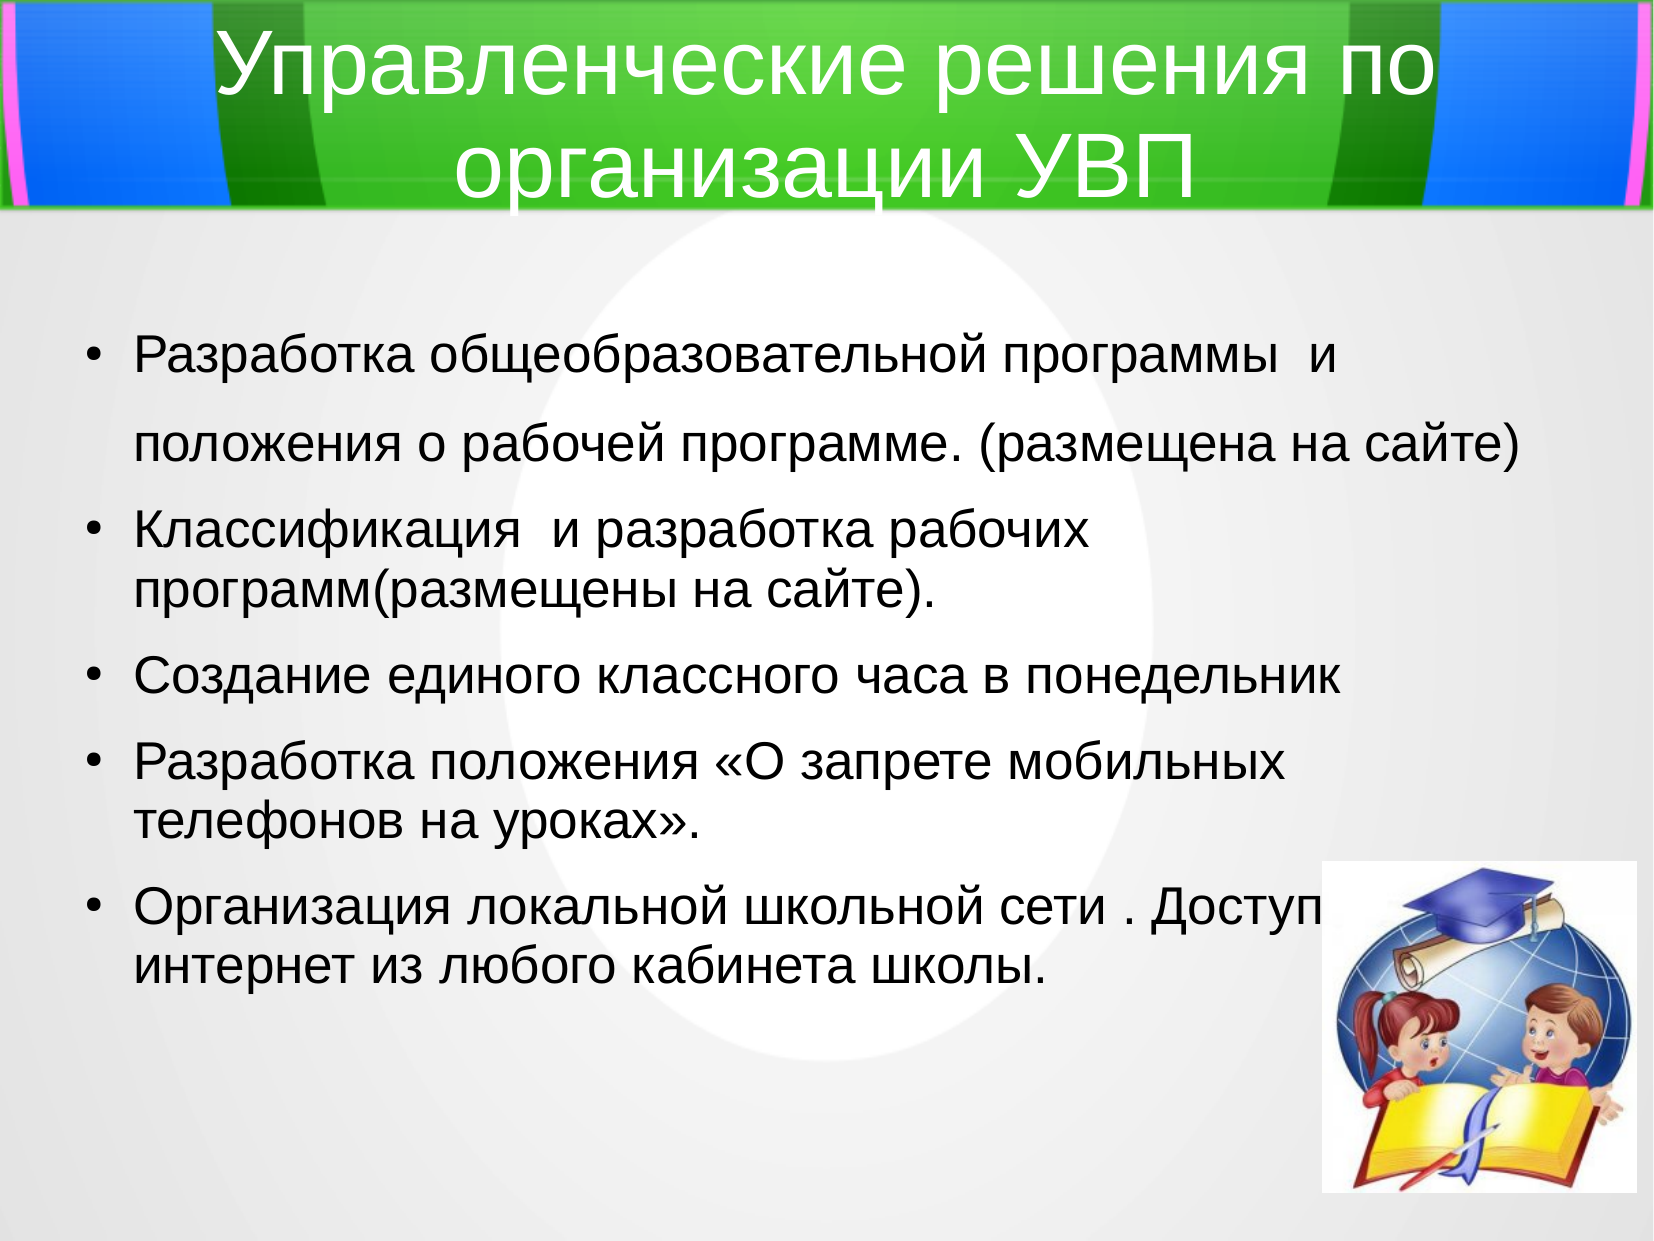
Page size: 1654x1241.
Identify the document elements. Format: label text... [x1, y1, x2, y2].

picture [0, 0, 1654, 1241]
list Разработка общеобразовательной программы и положения о рабочей программе. (размещена на сайте) Классификация и разработка рабочих программ(размещены на сайте). Создание единого классного часа в понедельник Разработка положения «О запрете мобильных телефонов на уроках». Организация локальной школьной сети . Доступ в интернет из любого кабинета школы. [68, 295, 1524, 1015]
title Управленческие решения по организации УВП [82, 11, 1571, 217]
